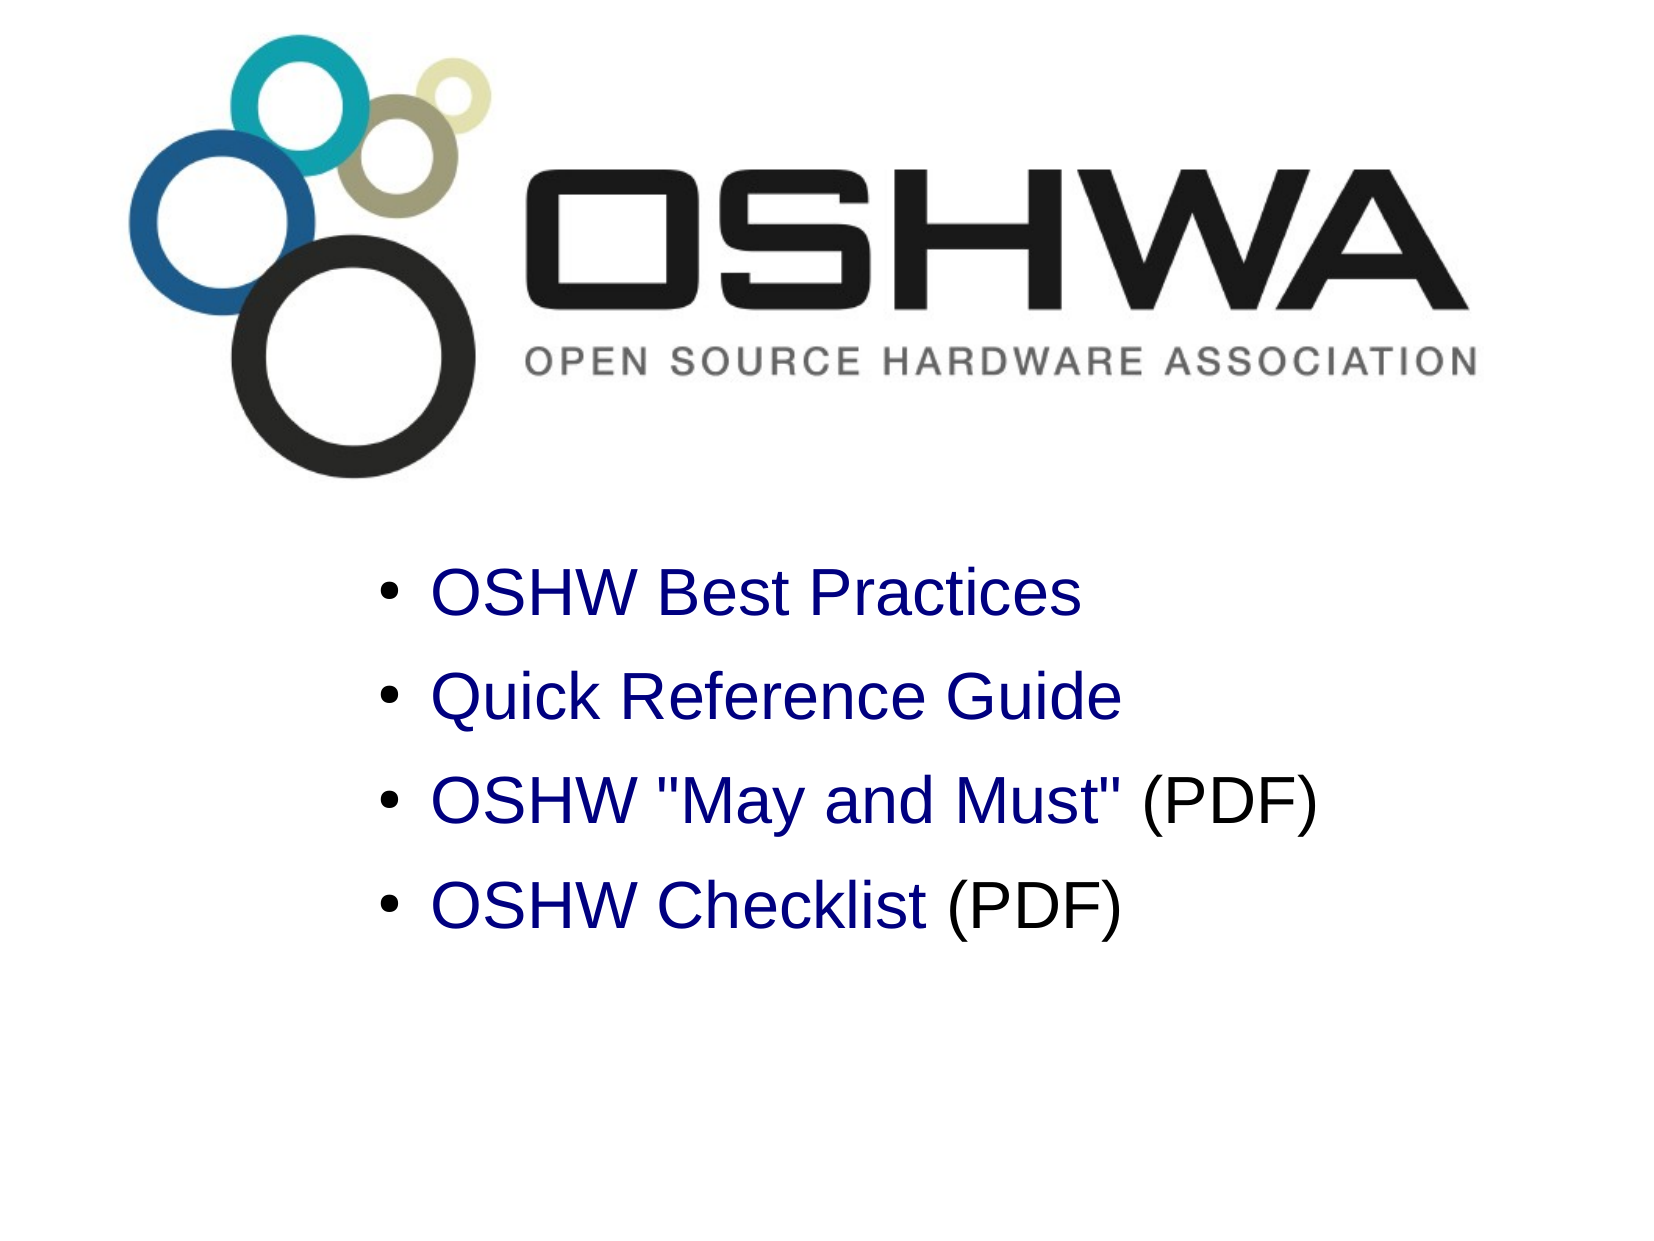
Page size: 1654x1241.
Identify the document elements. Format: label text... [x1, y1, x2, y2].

list OSHW Best Practices Quick Reference Guide OSHW "May and Must" (PDF) OSHW Checklist (PDF) [360, 555, 1636, 1241]
picture [21, 32, 1584, 483]
